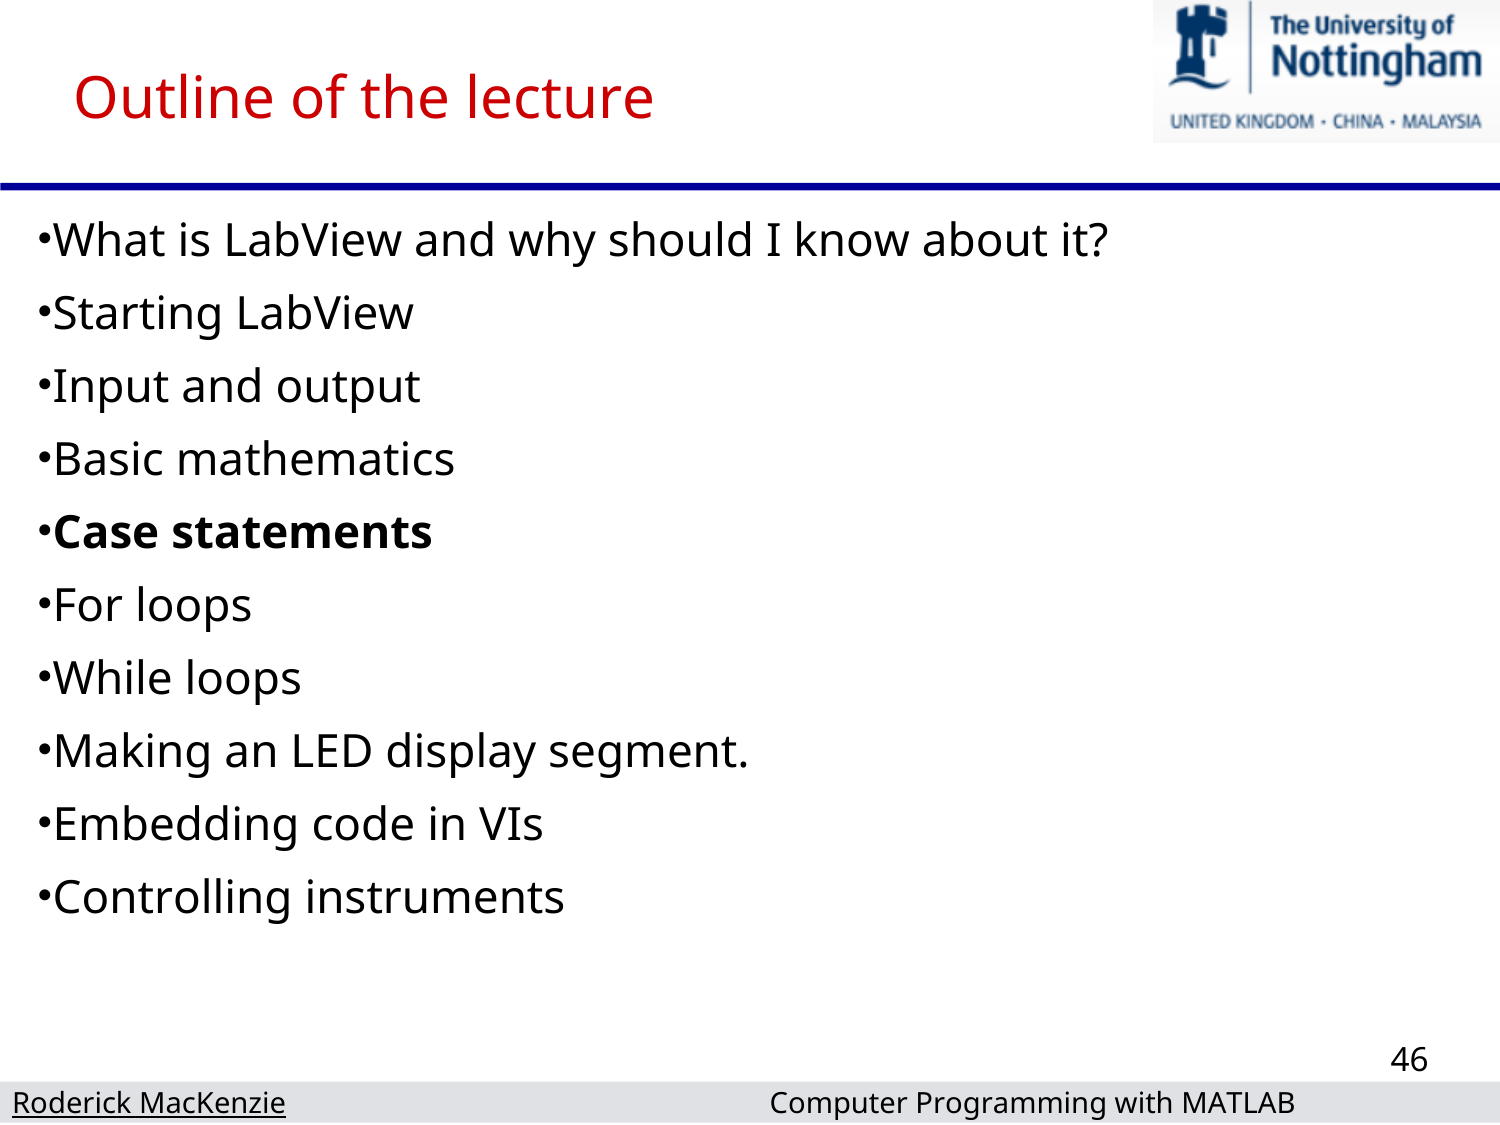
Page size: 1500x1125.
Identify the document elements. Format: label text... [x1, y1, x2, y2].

title Outline of the lecture [59, 43, 1297, 148]
picture [1153, 0, 1500, 143]
text_box <number> [1375, 1030, 1500, 1101]
text_box What is LabView and why should I know about it? Starting LabView Input and output Basic mathematics Case statements For loops While loops Making an LED display segment. Embedding code in VIs Controlling instruments [22, 203, 1465, 931]
